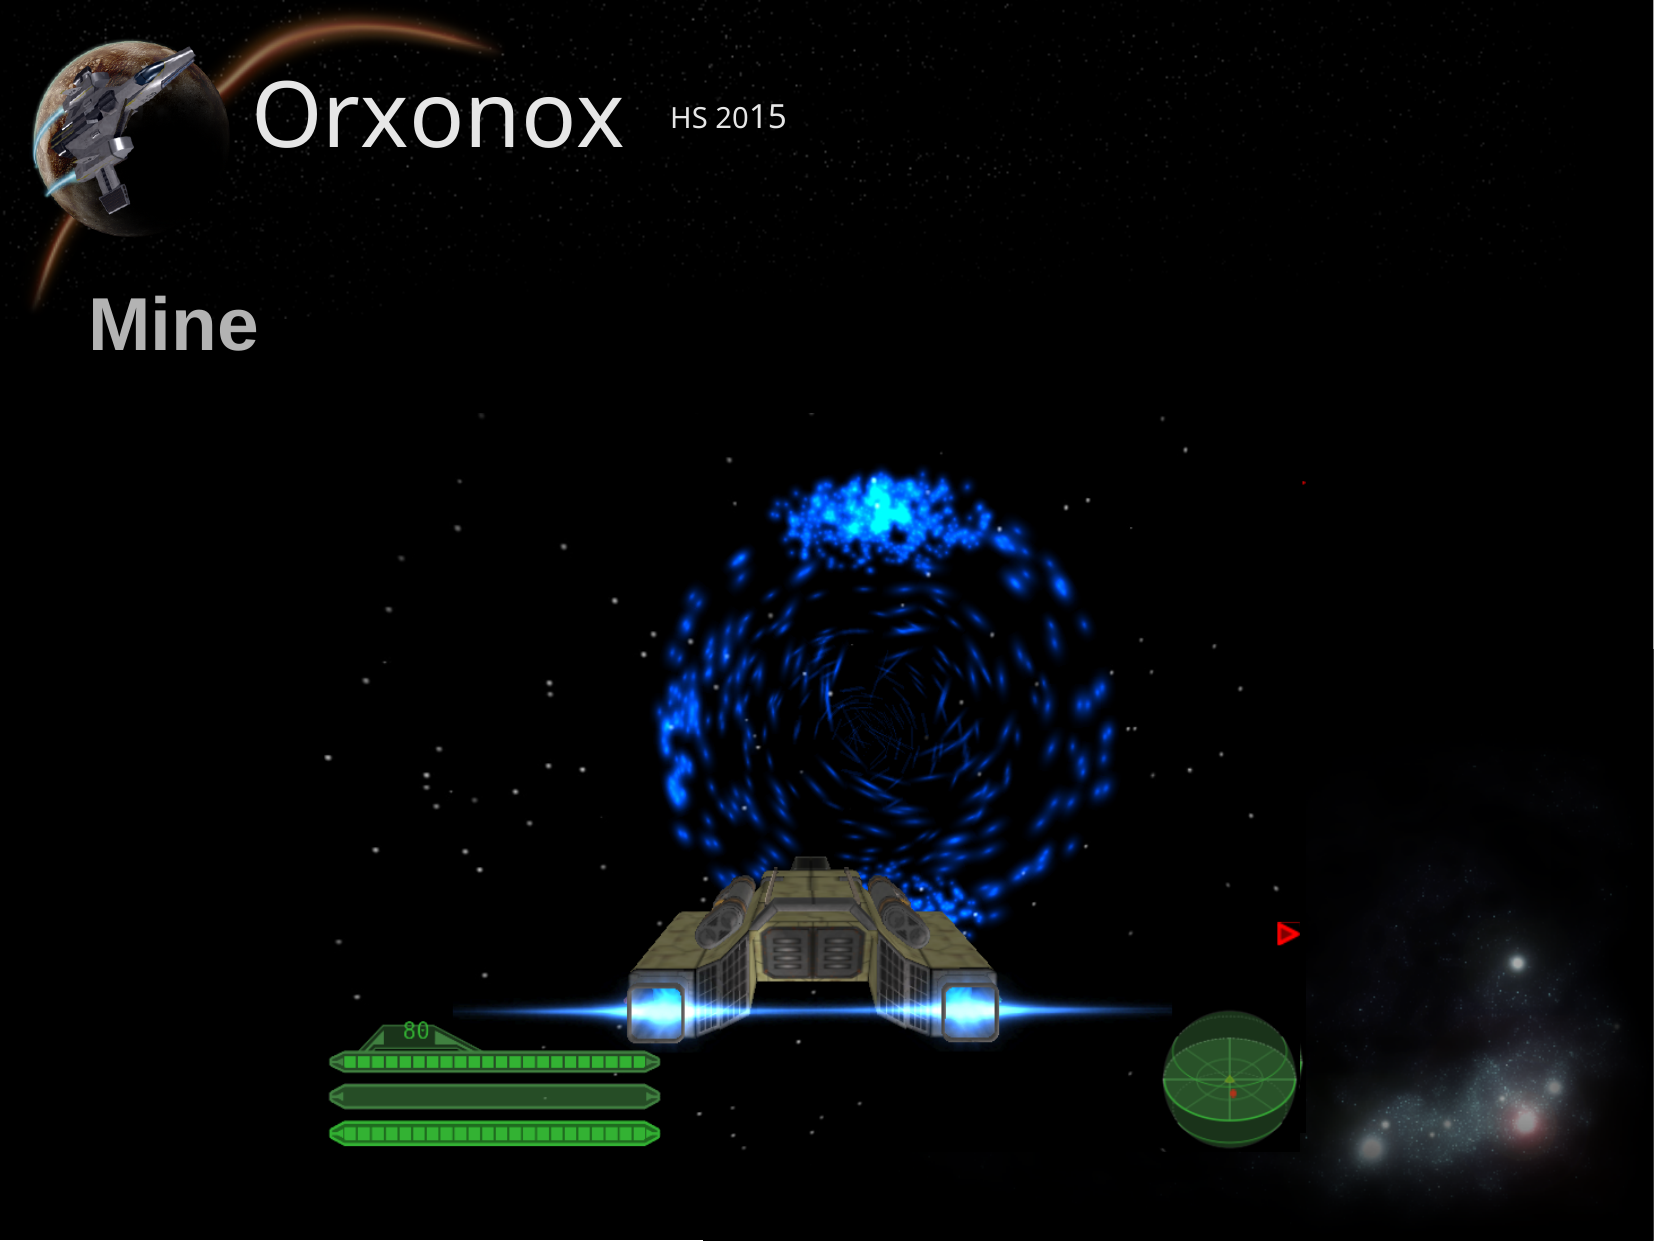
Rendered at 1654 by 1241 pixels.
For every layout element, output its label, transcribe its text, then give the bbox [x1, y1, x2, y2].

picture [0, 0, 1654, 1241]
title Mine [88, 265, 1577, 384]
